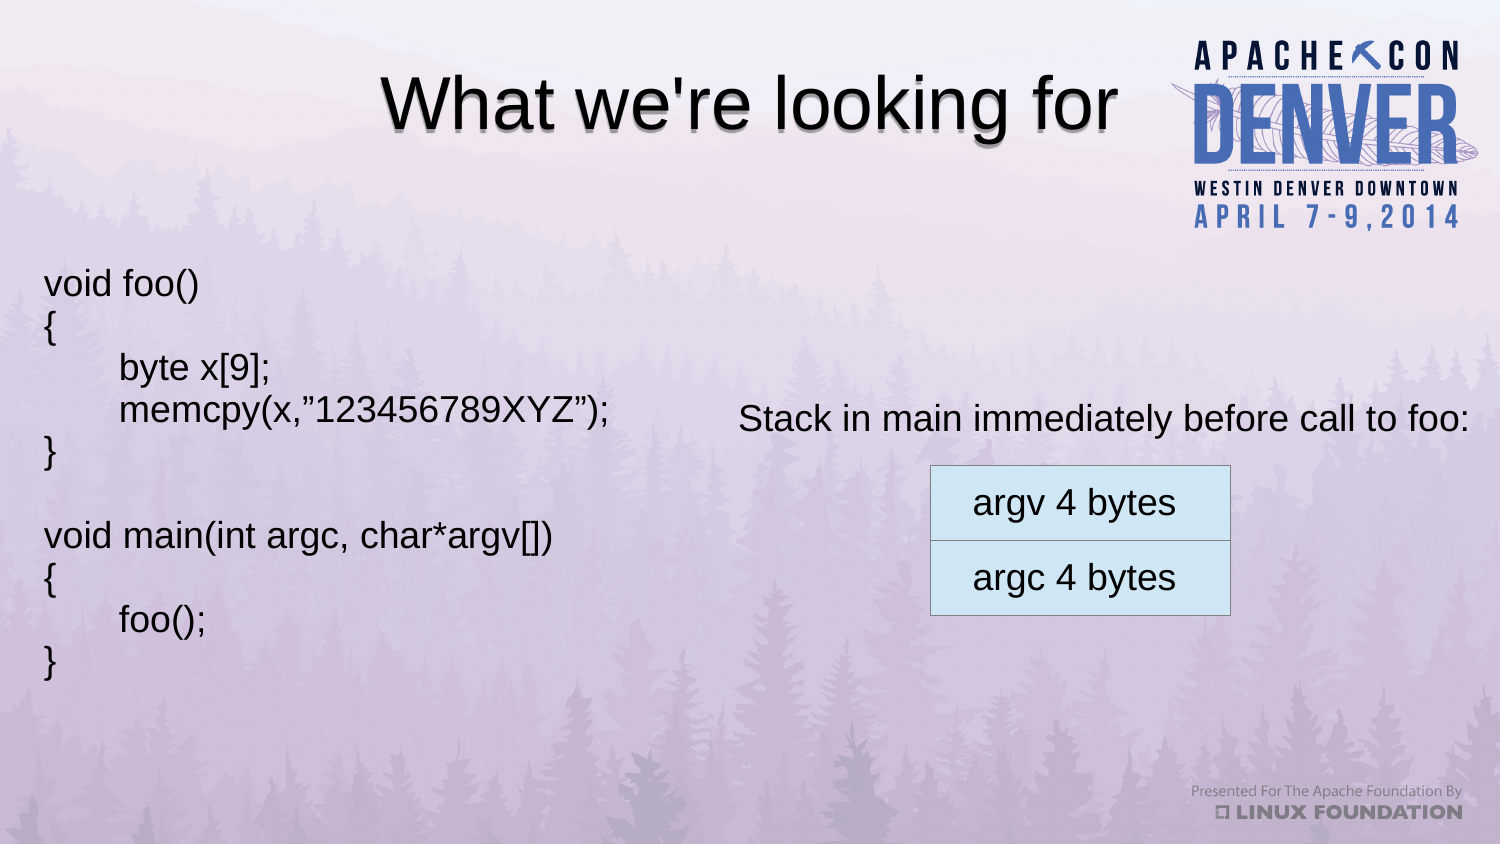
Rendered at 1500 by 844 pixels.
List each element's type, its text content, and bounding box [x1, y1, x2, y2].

text_box argc 4 bytes [930, 541, 1231, 616]
text_box argv 4 bytes [930, 465, 1231, 541]
text_box Stack in main immediately before call to foo: [723, 390, 1486, 481]
text_box void foo() { byte x[9]; memcpy(x,”123456789XYZ”); } void main(int argc, char*argv[]) { foo(); } [29, 254, 624, 691]
title What we're looking for [75, 33, 1425, 175]
picture [0, 0, 1500, 844]
